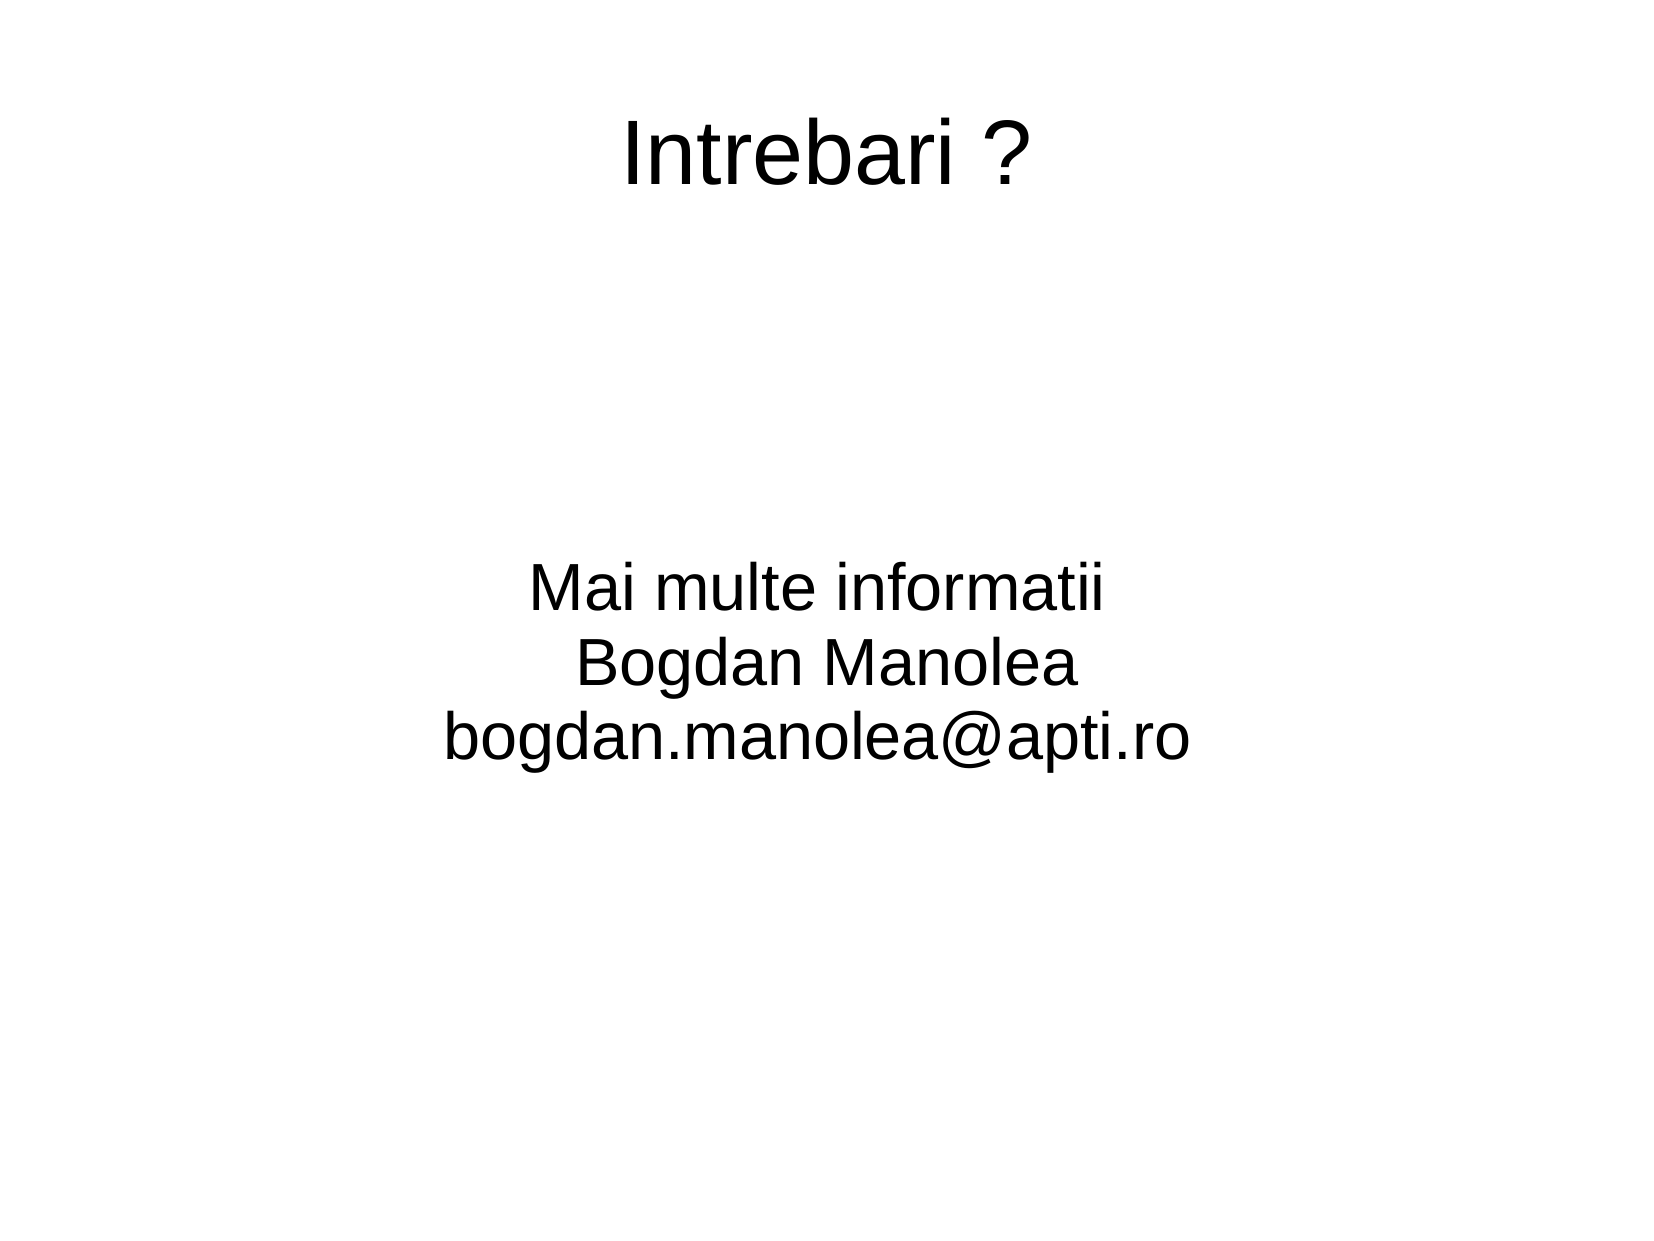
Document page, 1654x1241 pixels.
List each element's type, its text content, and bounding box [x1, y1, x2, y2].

subtitle Mai multe informatii Bogdan Manolea bogdan.manolea@apti.ro [82, 290, 1571, 1109]
title Intrebari ? [82, 49, 1571, 257]
